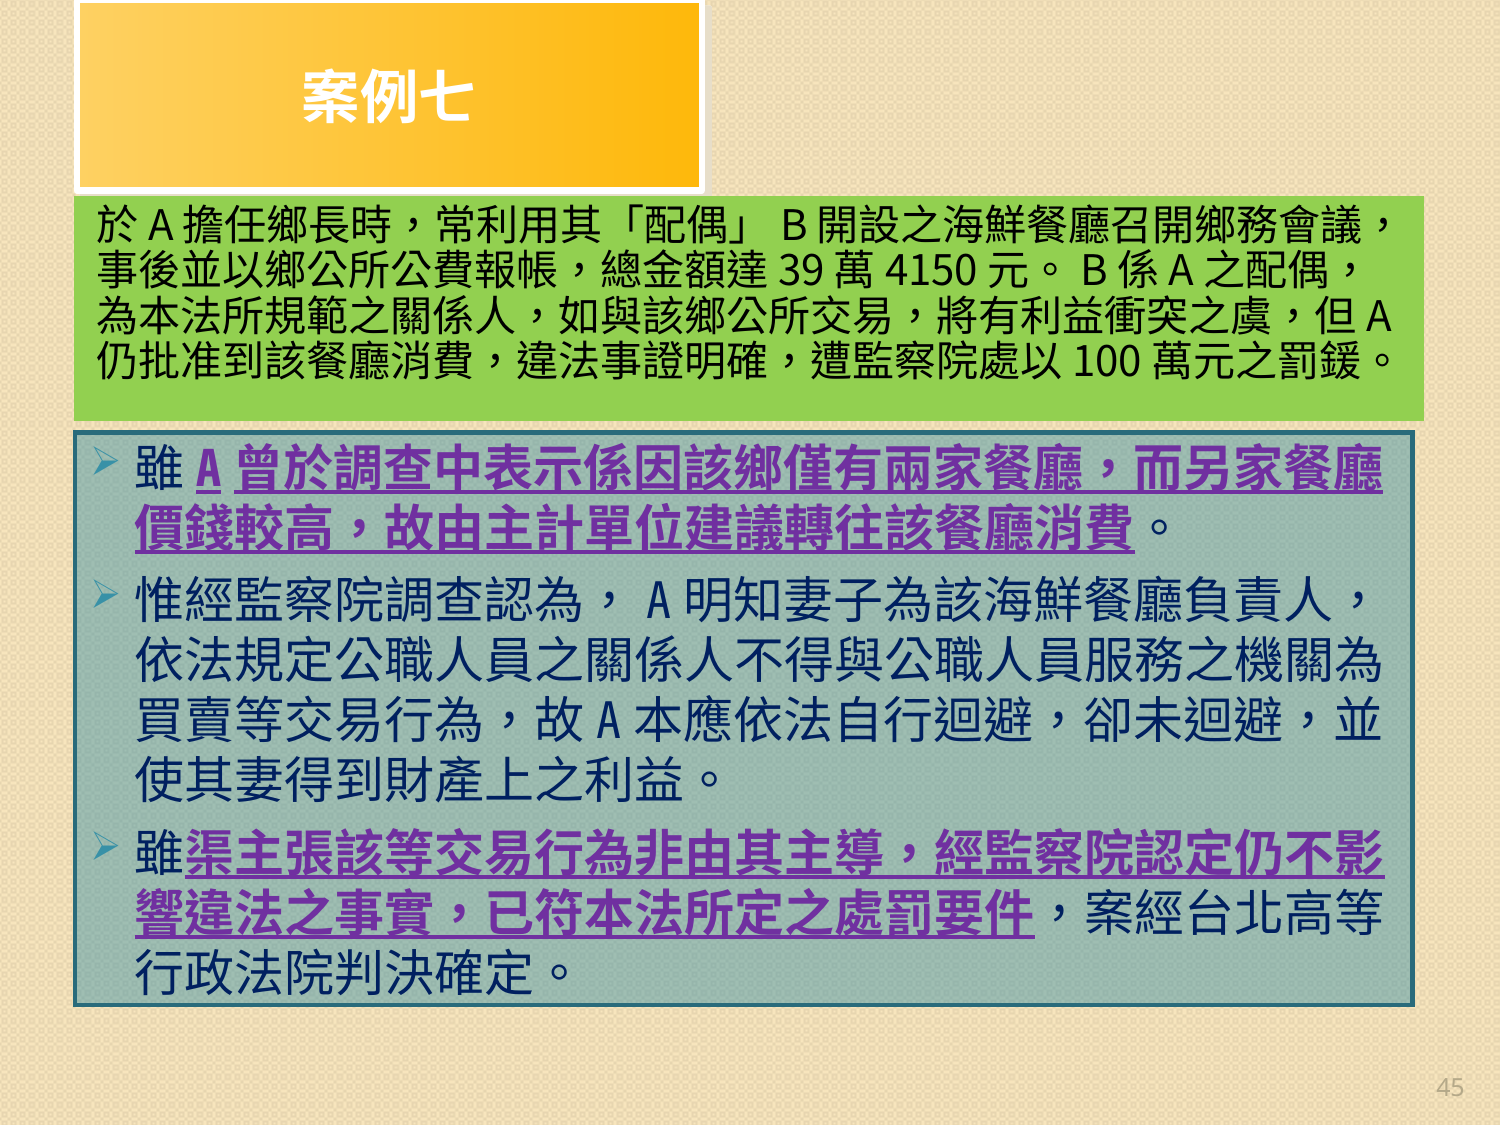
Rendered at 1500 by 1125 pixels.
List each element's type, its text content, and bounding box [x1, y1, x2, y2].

list 雖A曾於調查中表示係因該鄉僅有兩家餐廳，而另家餐廳價錢較高，故由主計單位建議轉往該餐廳消費。 惟經監察院調查認為，A明知妻子為該海鮮餐廳負責人，依法規定公職人員之關係人不得與公職人員服務之機關為買賣等交易行為，故A本應依法自行迴避，卻未迴避，並使其妻得到財產上之利益。 雖渠主張該等交易行為非由其主導，經監察院認定仍不影響違法之事實，已符本法所定之處罰要件，案經台北高等行政法院判決確定。 [75, 432, 1413, 1005]
slide_number <編號> [1413, 1034, 1488, 1113]
list 於A擔任鄉長時，常利用其「配偶」B開設之海鮮餐廳召開鄉務會議，事後並以鄉公所公費報帳，總金額達39萬4150元。B係A之配偶，為本法所規範之關係人，如與該鄉公所交易，將有利益衝突之虞，但A仍批准到該餐廳消費，違法事證明確，遭監察院處以100萬元之罰鍰。 [75, 196, 1424, 421]
title 案例七 [76, 0, 702, 191]
picture [0, 0, 1500, 1125]
